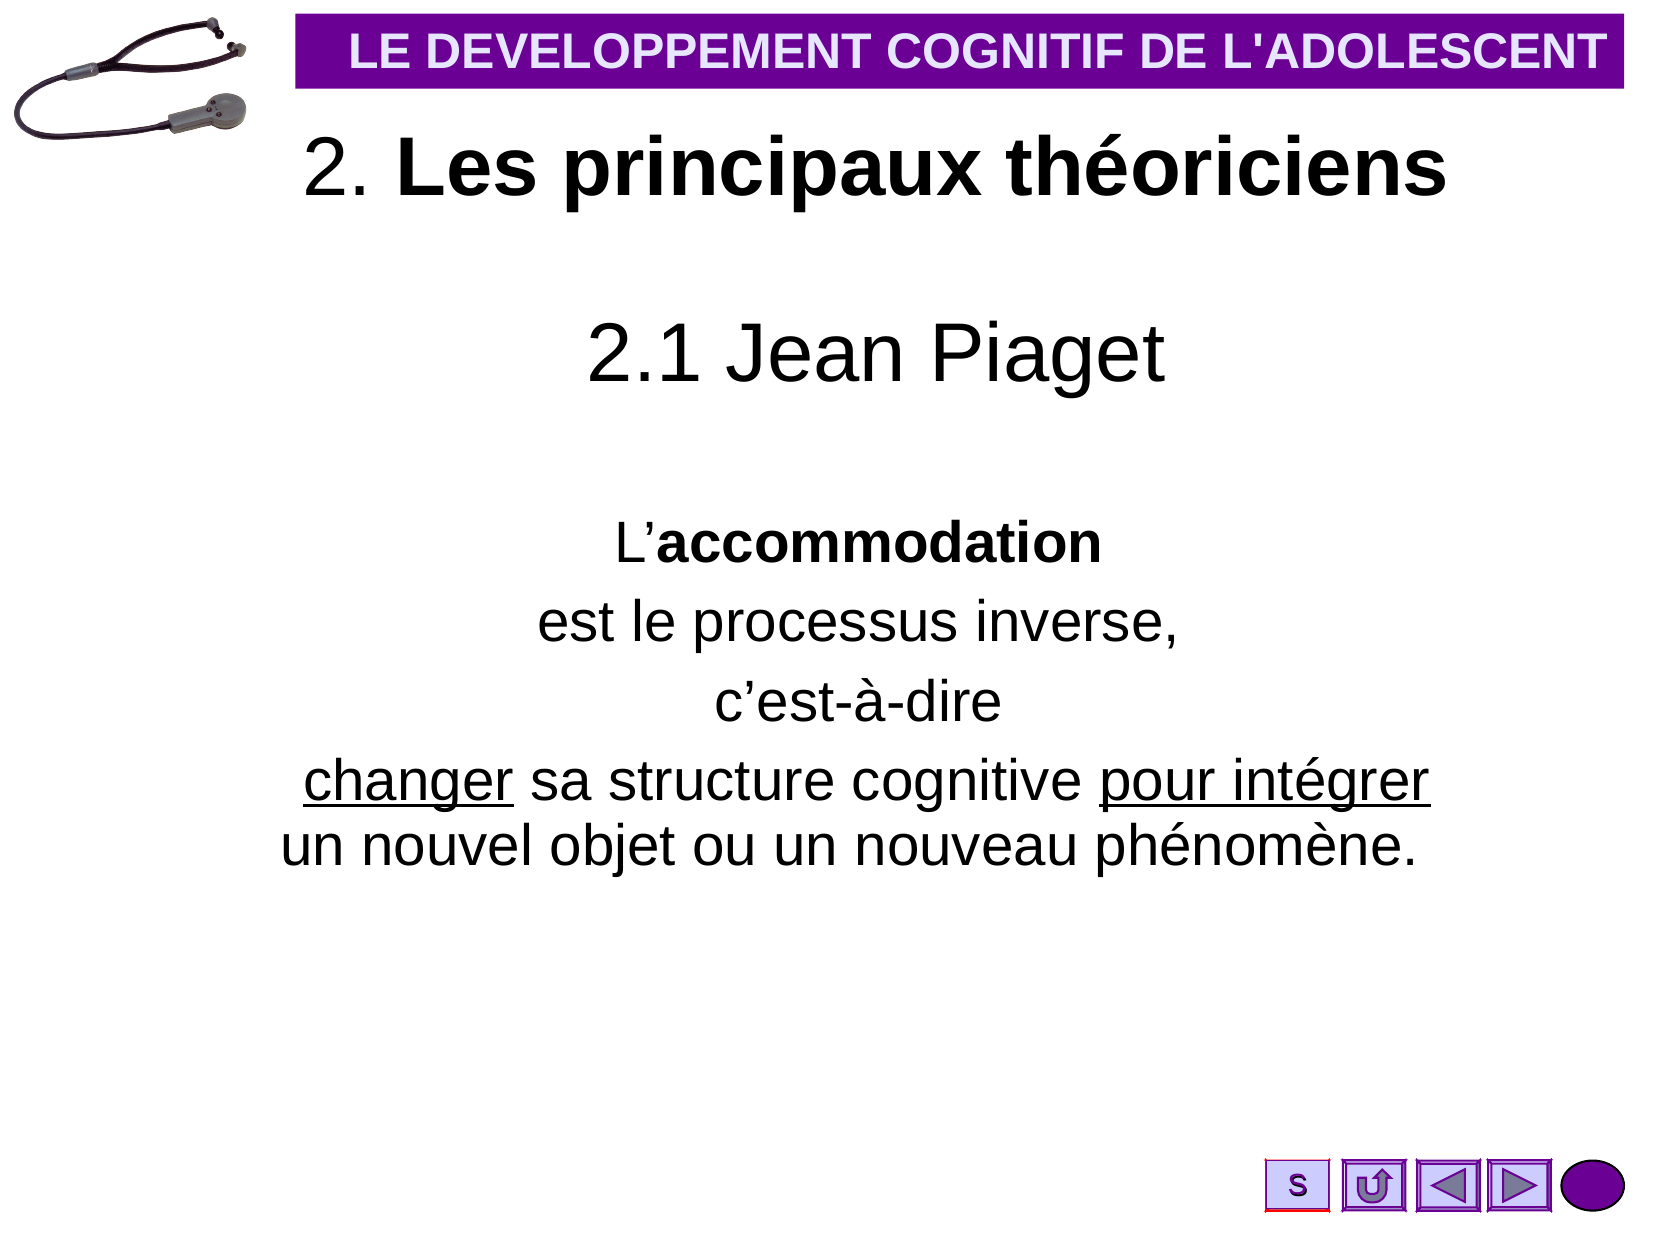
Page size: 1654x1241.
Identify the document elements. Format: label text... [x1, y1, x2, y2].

list L’accommodation est le processus inverse, c’est-à-dire changer sa structure cognitive pour intégrer un nouvel objet ou un nouveau phénomène. [201, 501, 1477, 962]
picture [8, 8, 260, 153]
text_box [1561, 1160, 1625, 1211]
text_box 2. Les principaux théoriciens 2.1 Jean Piaget [287, 112, 1466, 407]
text_box LE DEVELOPPEMENT COGNITIF DE L'ADOLESCENT [295, 13, 1625, 89]
